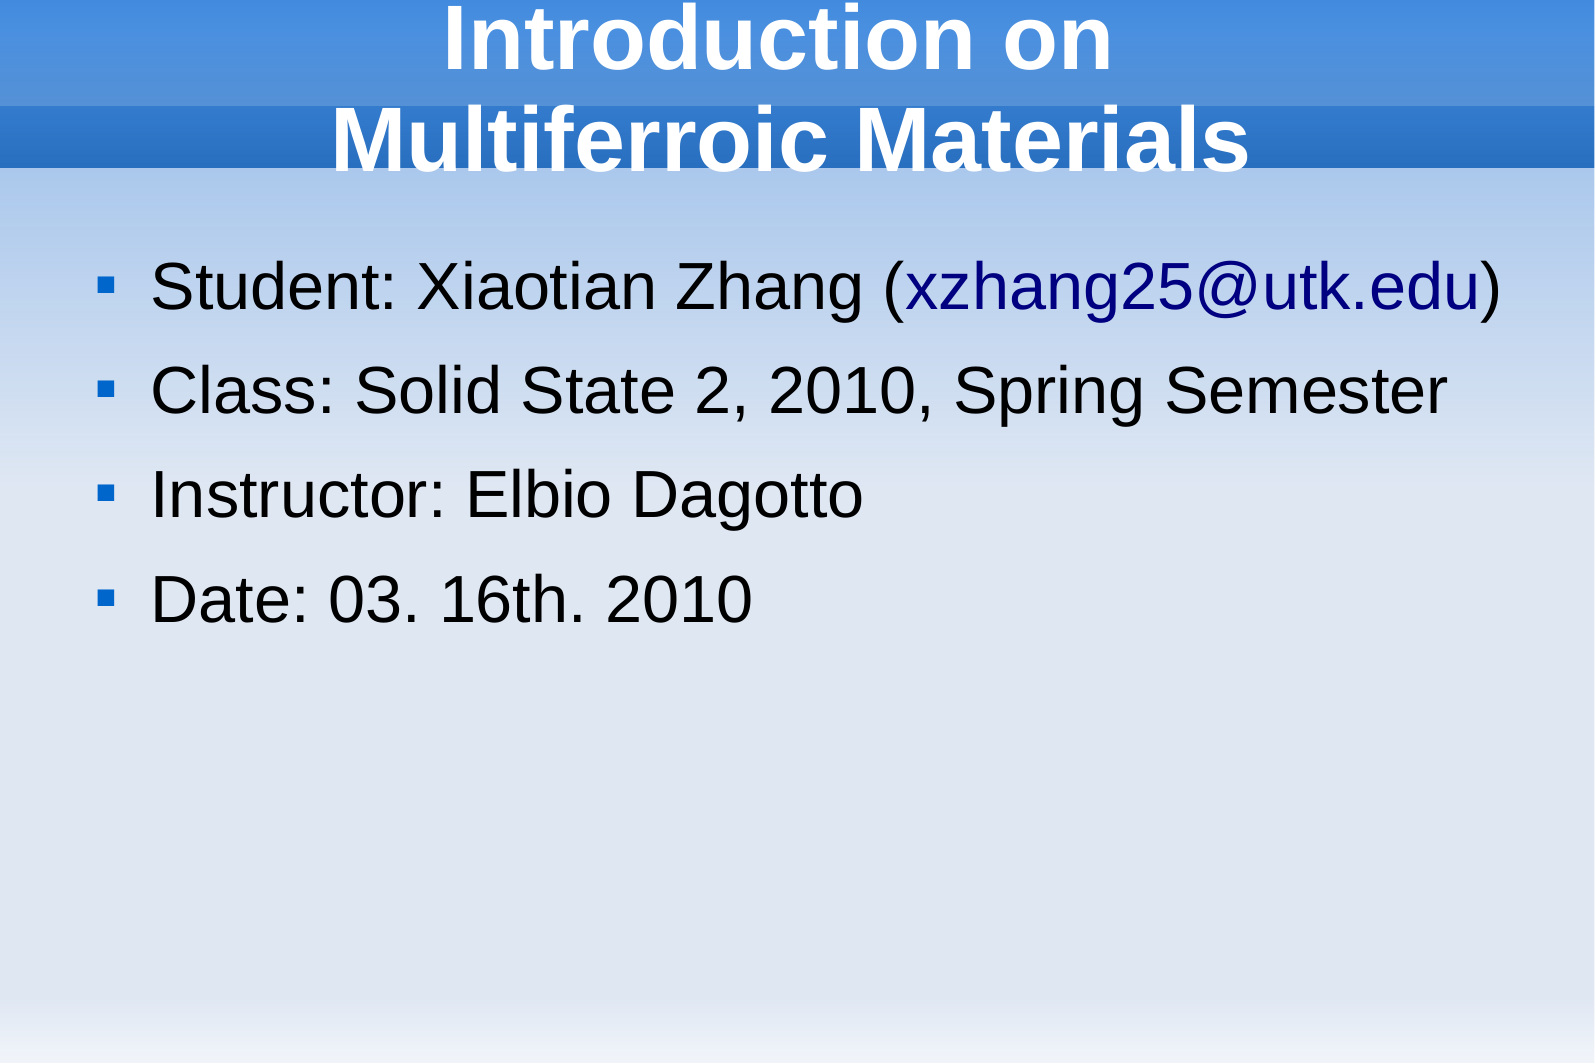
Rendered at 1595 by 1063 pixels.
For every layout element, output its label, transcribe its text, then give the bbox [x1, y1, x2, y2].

title Introduction on Multiferroic Materials [74, 0, 1510, 192]
list Student: Xiaotian Zhang (xzhang25@utk.edu) Class: Solid State 2, 2010, Spring Semester Instructor: Elbio Dagotto Date: 03. 16th. 2010 [79, 248, 1515, 936]
picture [0, 0, 1595, 1063]
